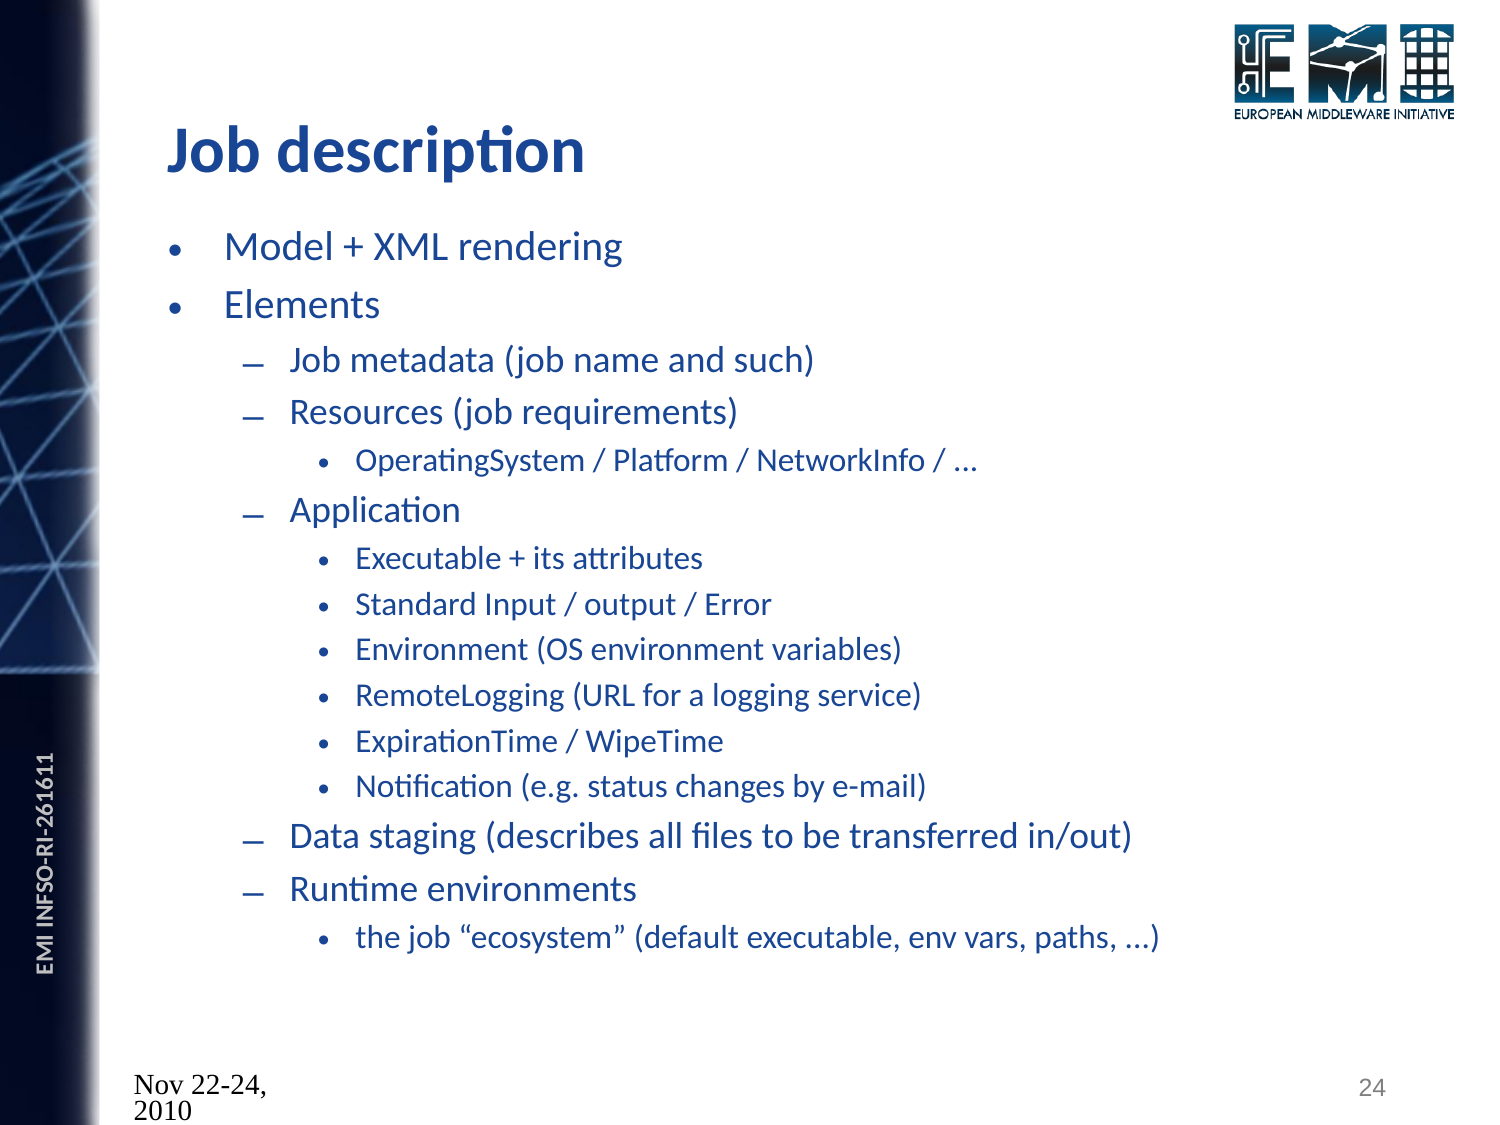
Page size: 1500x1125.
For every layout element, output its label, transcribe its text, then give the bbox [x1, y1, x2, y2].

list Model + XML rendering Elements Job metadata (job name and such) Resources (job requirements) OperatingSystem / Platform / NetworkInfo / ... Application Executable + its attributes Standard Input / output / Error Environment (OS environment variables) RemoteLogging (URL for a logging service) ExpirationTime / WipeTime Notification (e.g. status changes by e-mail) Data staging (describes all files to be transferred in/out) Runtime environments the job “ecosystem” (default executable, env vars, paths, ...) [153, 221, 1463, 1083]
text_box <number> [1343, 1083, 1426, 1123]
text_box Job description [153, 115, 1388, 212]
picture [0, 0, 111, 1125]
picture [1185, 8, 1500, 140]
